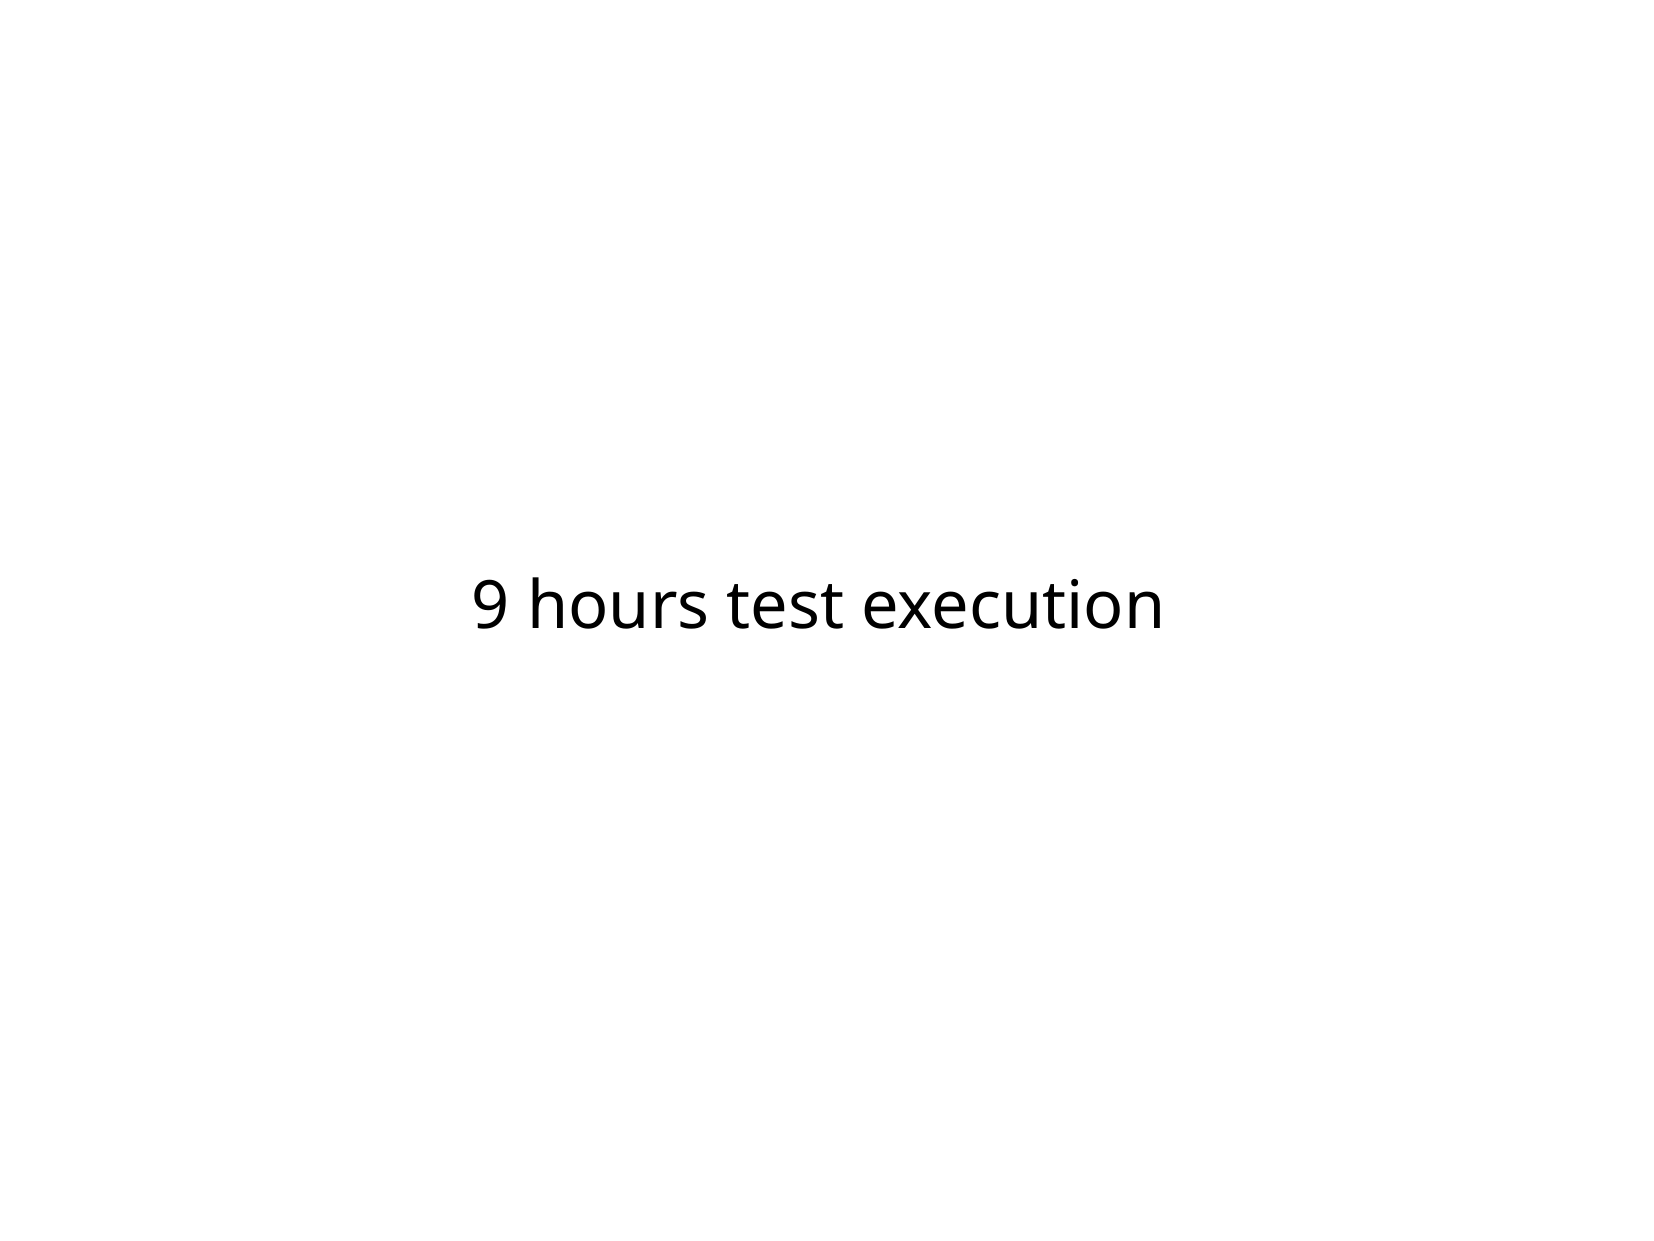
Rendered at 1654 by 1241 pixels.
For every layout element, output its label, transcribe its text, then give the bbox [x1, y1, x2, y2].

subtitle 9 hours test execution [75, 514, 1564, 691]
